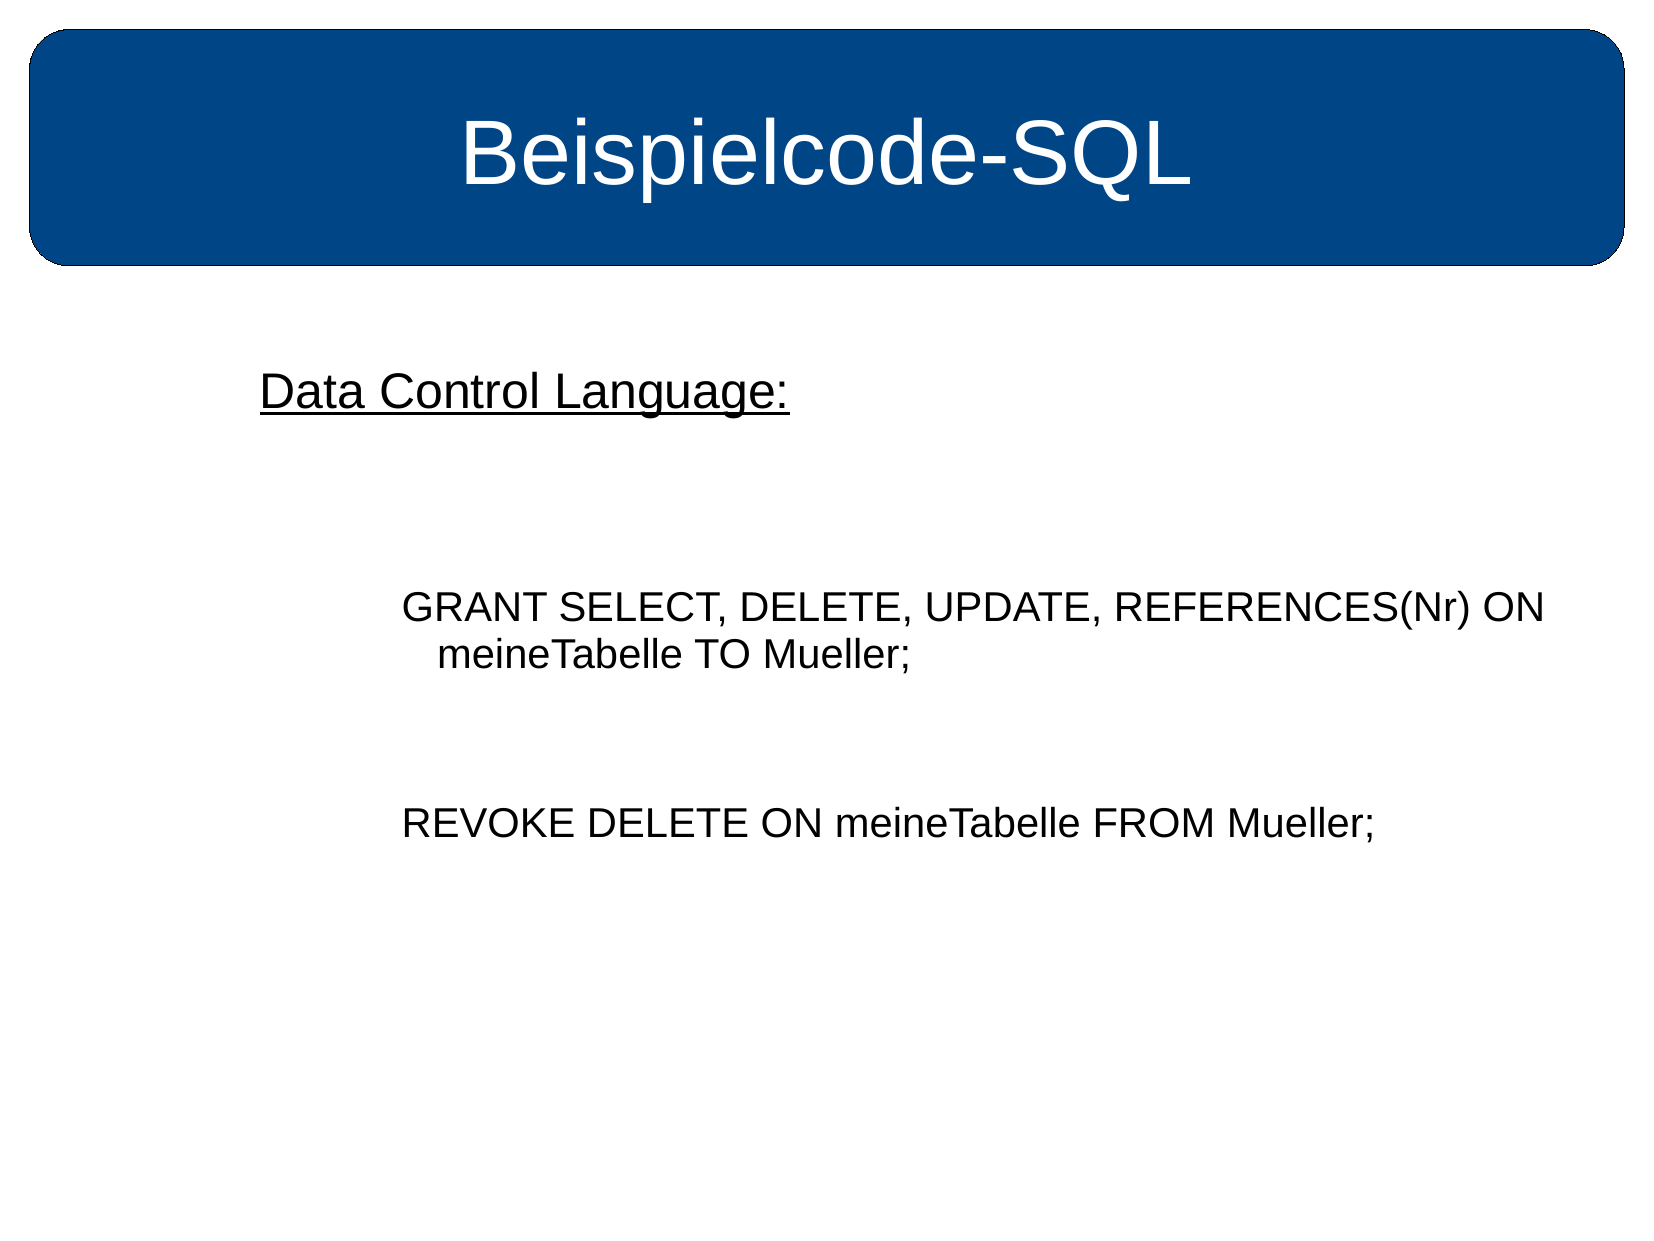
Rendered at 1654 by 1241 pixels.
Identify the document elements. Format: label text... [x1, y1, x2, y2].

list Data Control Language: GRANT SELECT, DELETE, UPDATE, REFERENCES(Nr) ON meineTabelle TO Mueller; REVOKE DELETE ON meineTabelle FROM Mueller; [82, 290, 1571, 1109]
title Beispielcode-SQL [82, 49, 1571, 257]
